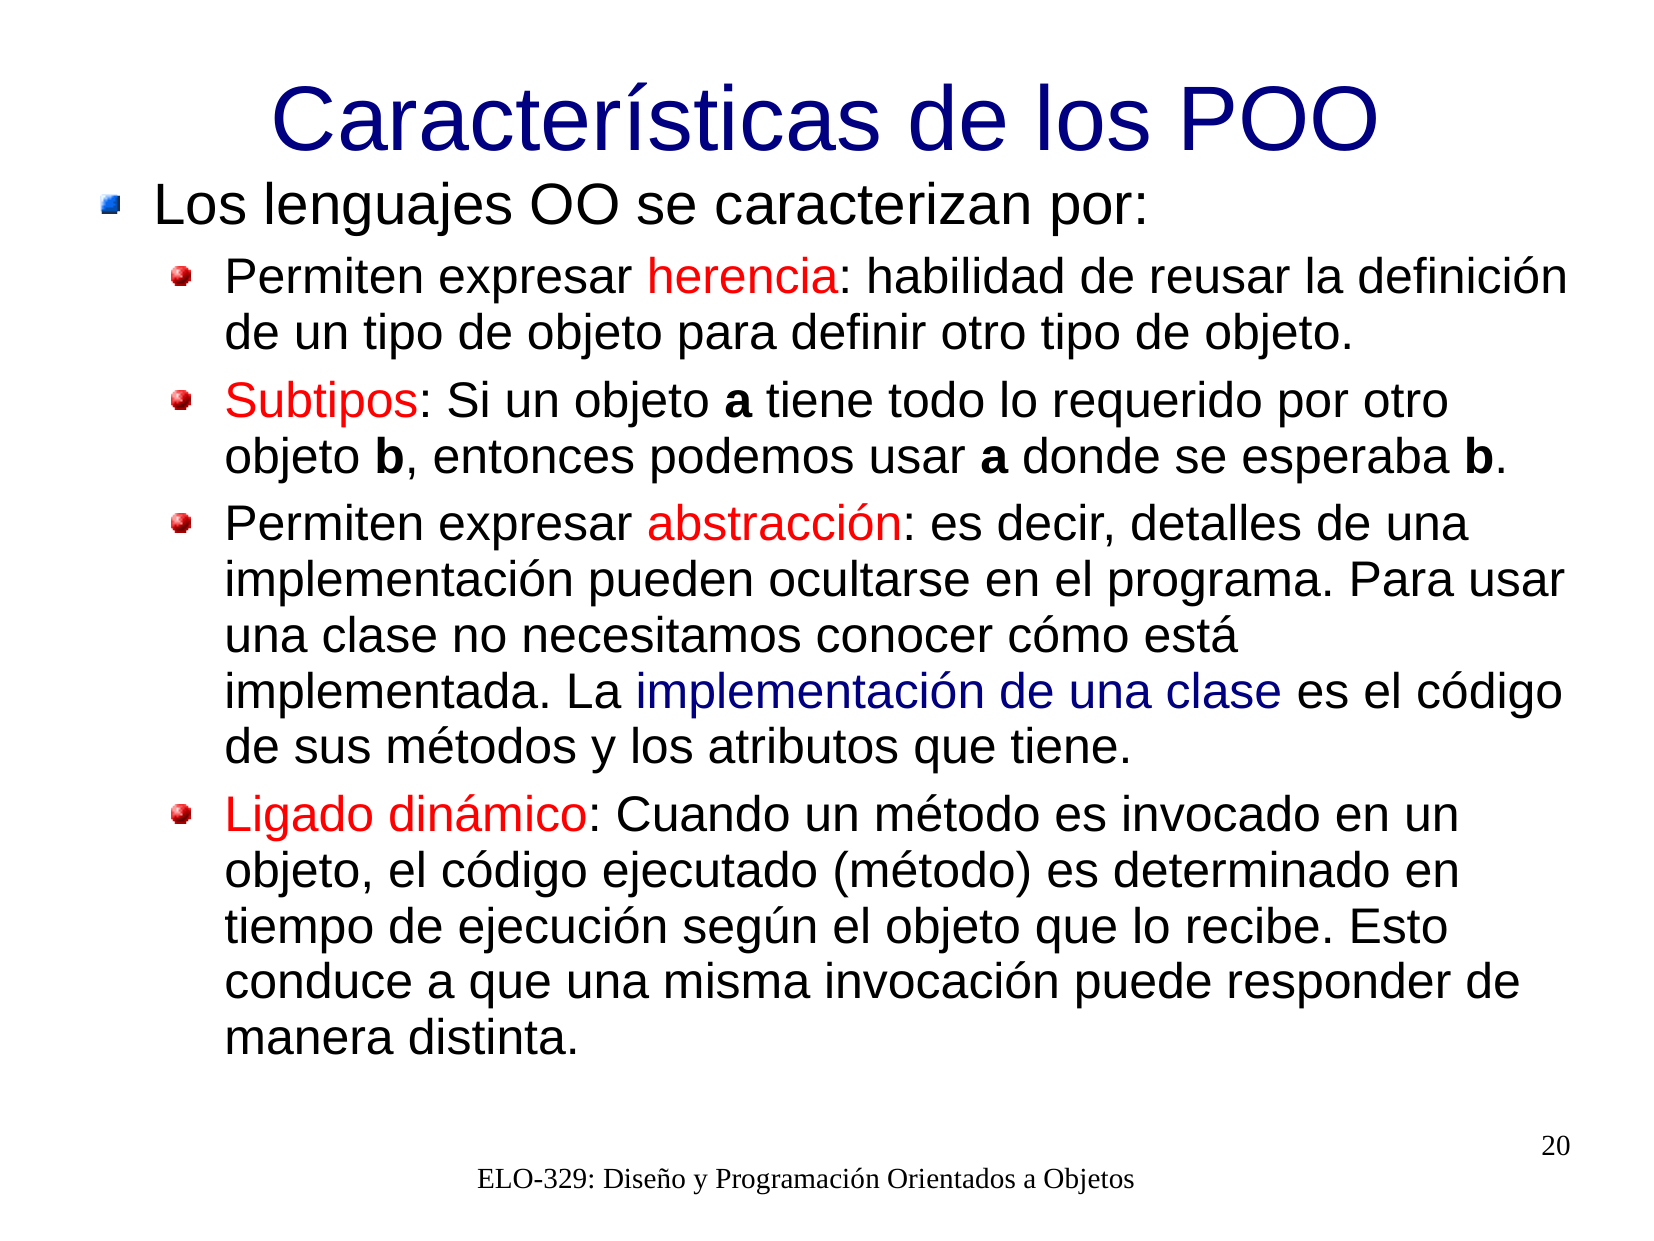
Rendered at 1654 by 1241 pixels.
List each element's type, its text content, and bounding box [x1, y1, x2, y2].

title Características de los POO [82, 49, 1571, 171]
list Los lenguajes OO se caracterizan por: Permiten expresar herencia: habilidad de reusar la definición de un tipo de objeto para definir otro tipo de objeto. Subtipos: Si un objeto a tiene todo lo requerido por otro objeto b, entonces podemos usar a donde se esperaba b. Permiten expresar abstracción: es decir, detalles de una implementación pueden ocultarse en el programa. Para usar una clase no necesitamos conocer cómo está implementada. La implementación de una clase es el código de sus métodos y los atributos que tiene. Ligado dinámico: Cuando un método es invocado en un objeto, el código ejecutado (método) es determinado en tiempo de ejecución según el objeto que lo recibe. Esto conduce a que una misma invocación puede responder de manera distinta. [82, 171, 1571, 1126]
